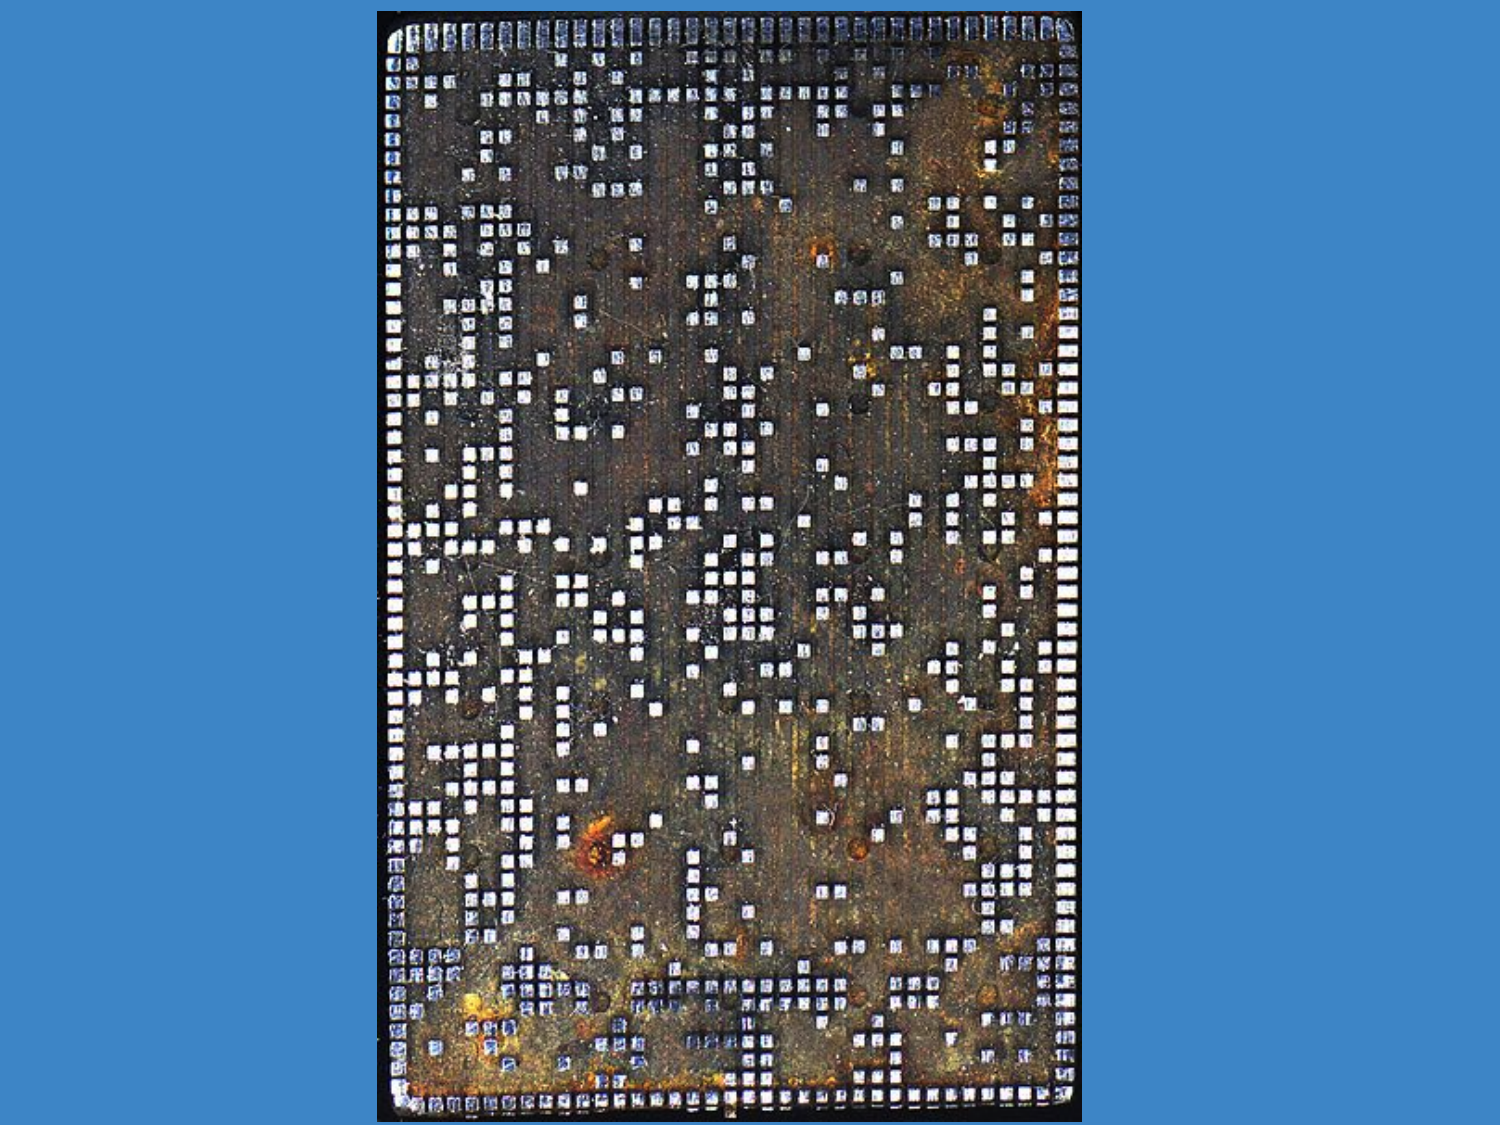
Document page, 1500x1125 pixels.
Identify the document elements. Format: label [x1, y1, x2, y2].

picture [377, 11, 1082, 1123]
